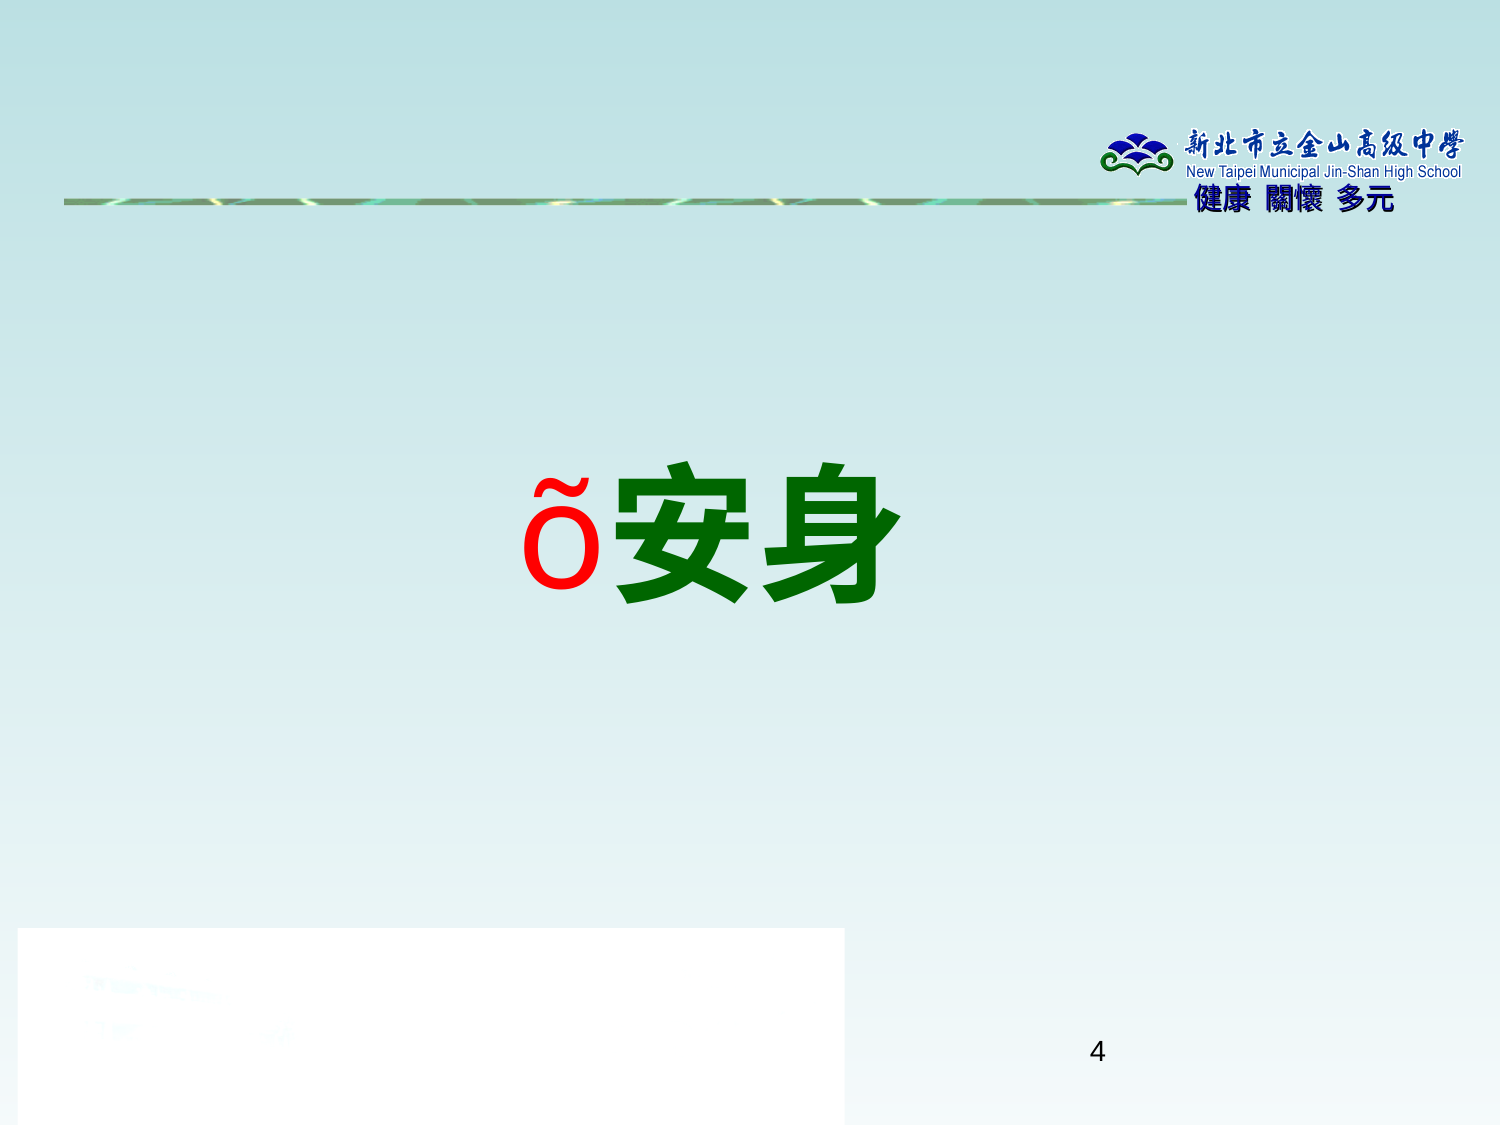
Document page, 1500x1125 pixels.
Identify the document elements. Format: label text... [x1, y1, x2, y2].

list 安身 [501, 432, 1059, 693]
text_box [1074, 1024, 1426, 1103]
